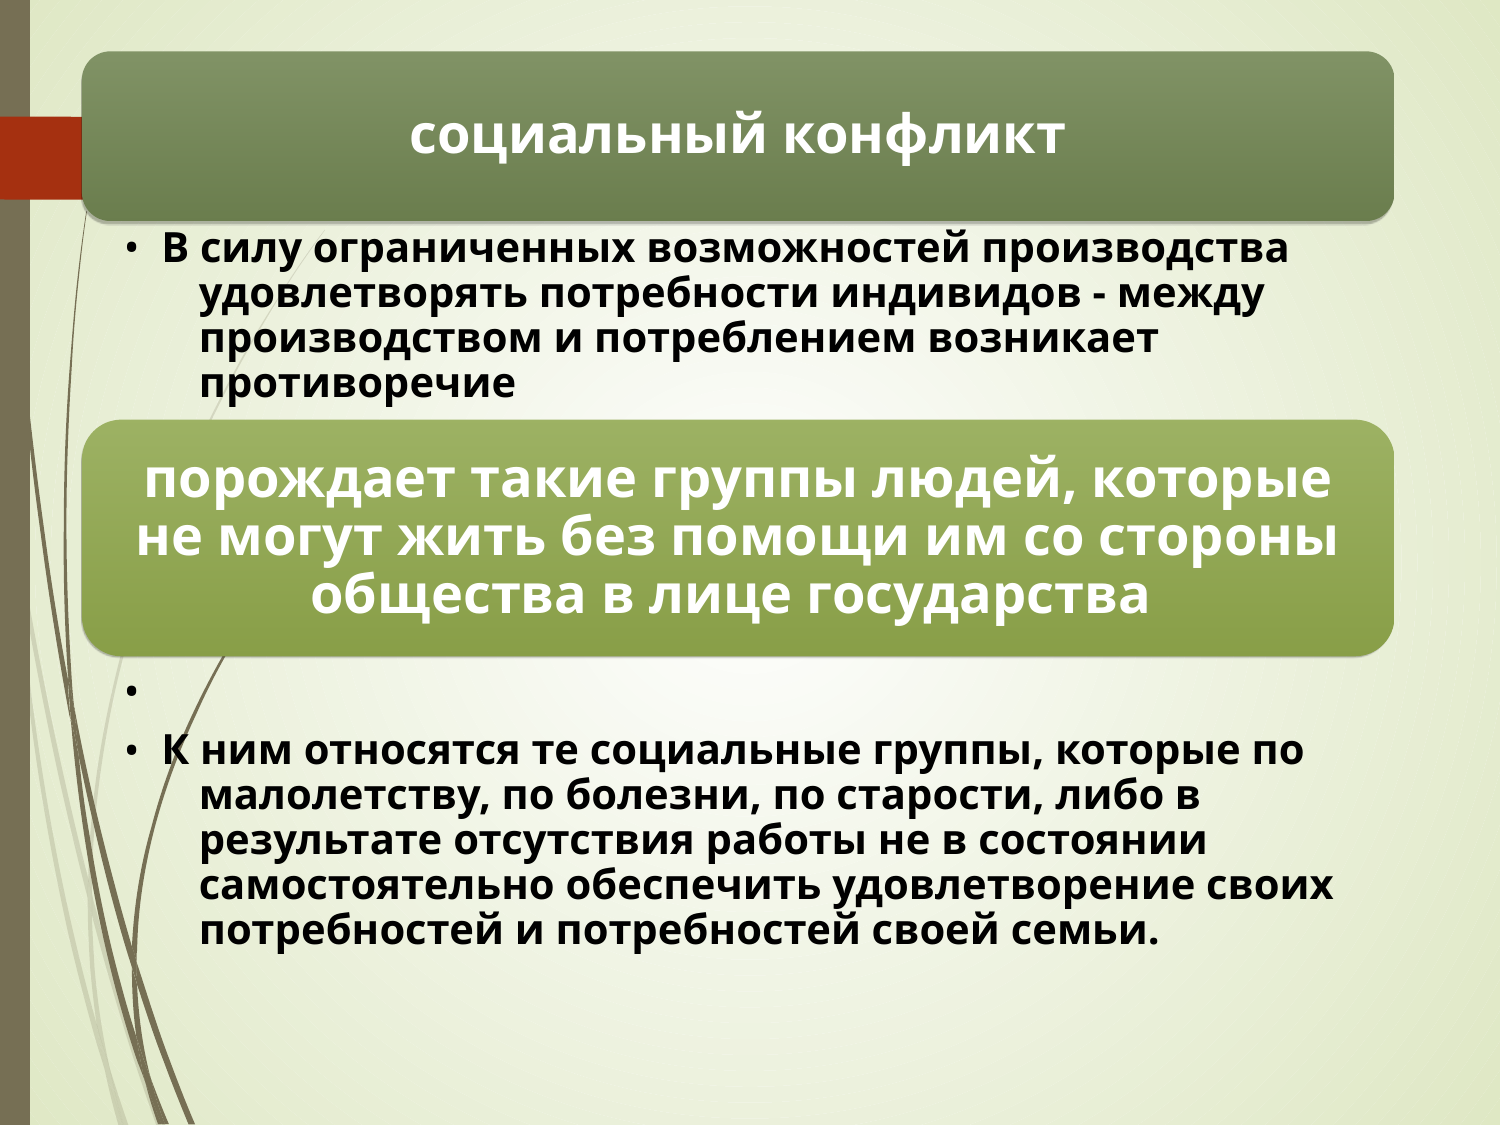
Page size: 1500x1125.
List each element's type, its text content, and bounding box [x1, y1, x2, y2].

text_box социальный конфликт [81, 51, 1395, 220]
text_box В силу ограниченных возможностей производства удовлетворять потребности индивидов - между производством и потреблением возникает противоречие [81, 220, 1395, 420]
text_box порождает такие группы людей, которые не могут жить без помощи им со стороны общества в лице государства [81, 419, 1395, 656]
text_box К ним относятся те социальные группы, которые по малолетству, по болезни, по старости, либо в результате отсутствия работы не в состоянии самостоятельно обеспечить удовлетворение своих потребностей и потребностей своей семьи. [81, 656, 1395, 957]
